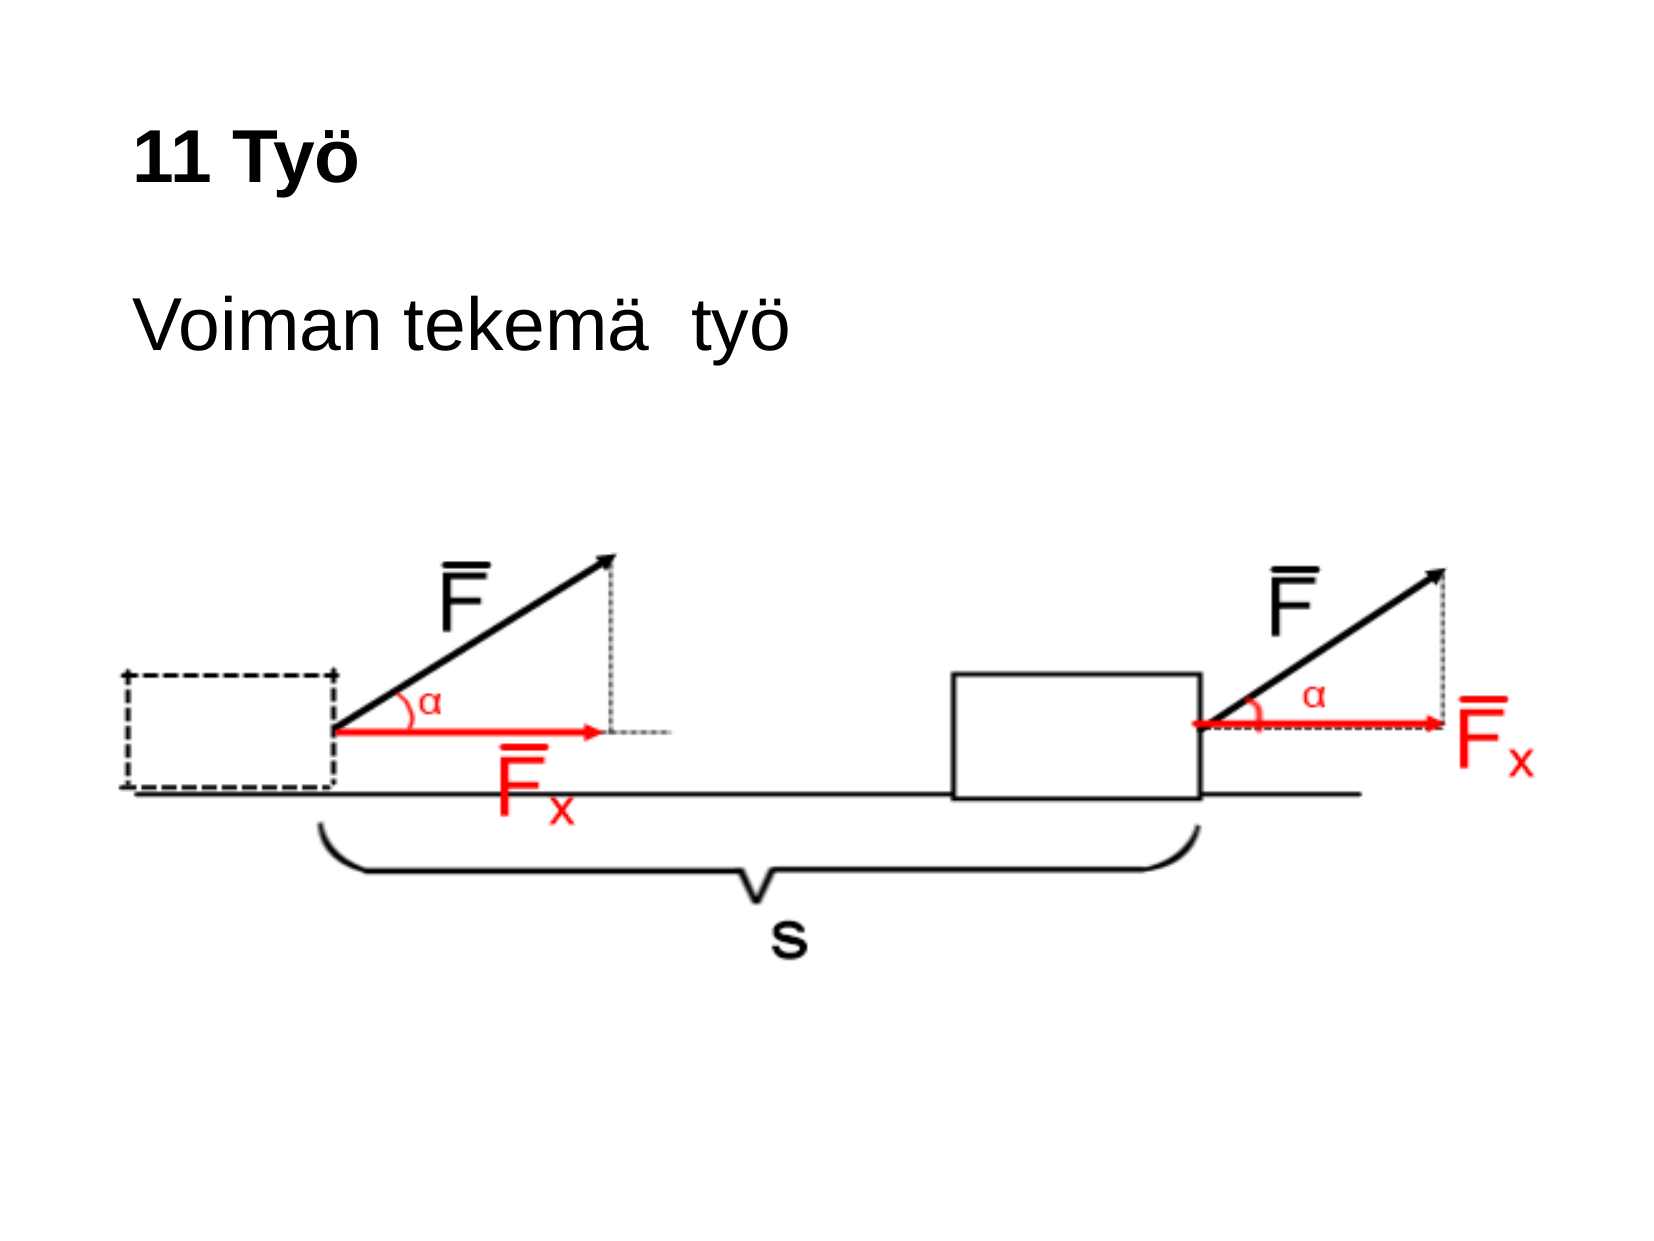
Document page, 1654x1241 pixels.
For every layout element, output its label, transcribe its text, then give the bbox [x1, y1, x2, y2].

picture [47, 483, 1654, 1016]
text_box 11 Työ Voiman tekemä työ [118, 107, 1382, 483]
